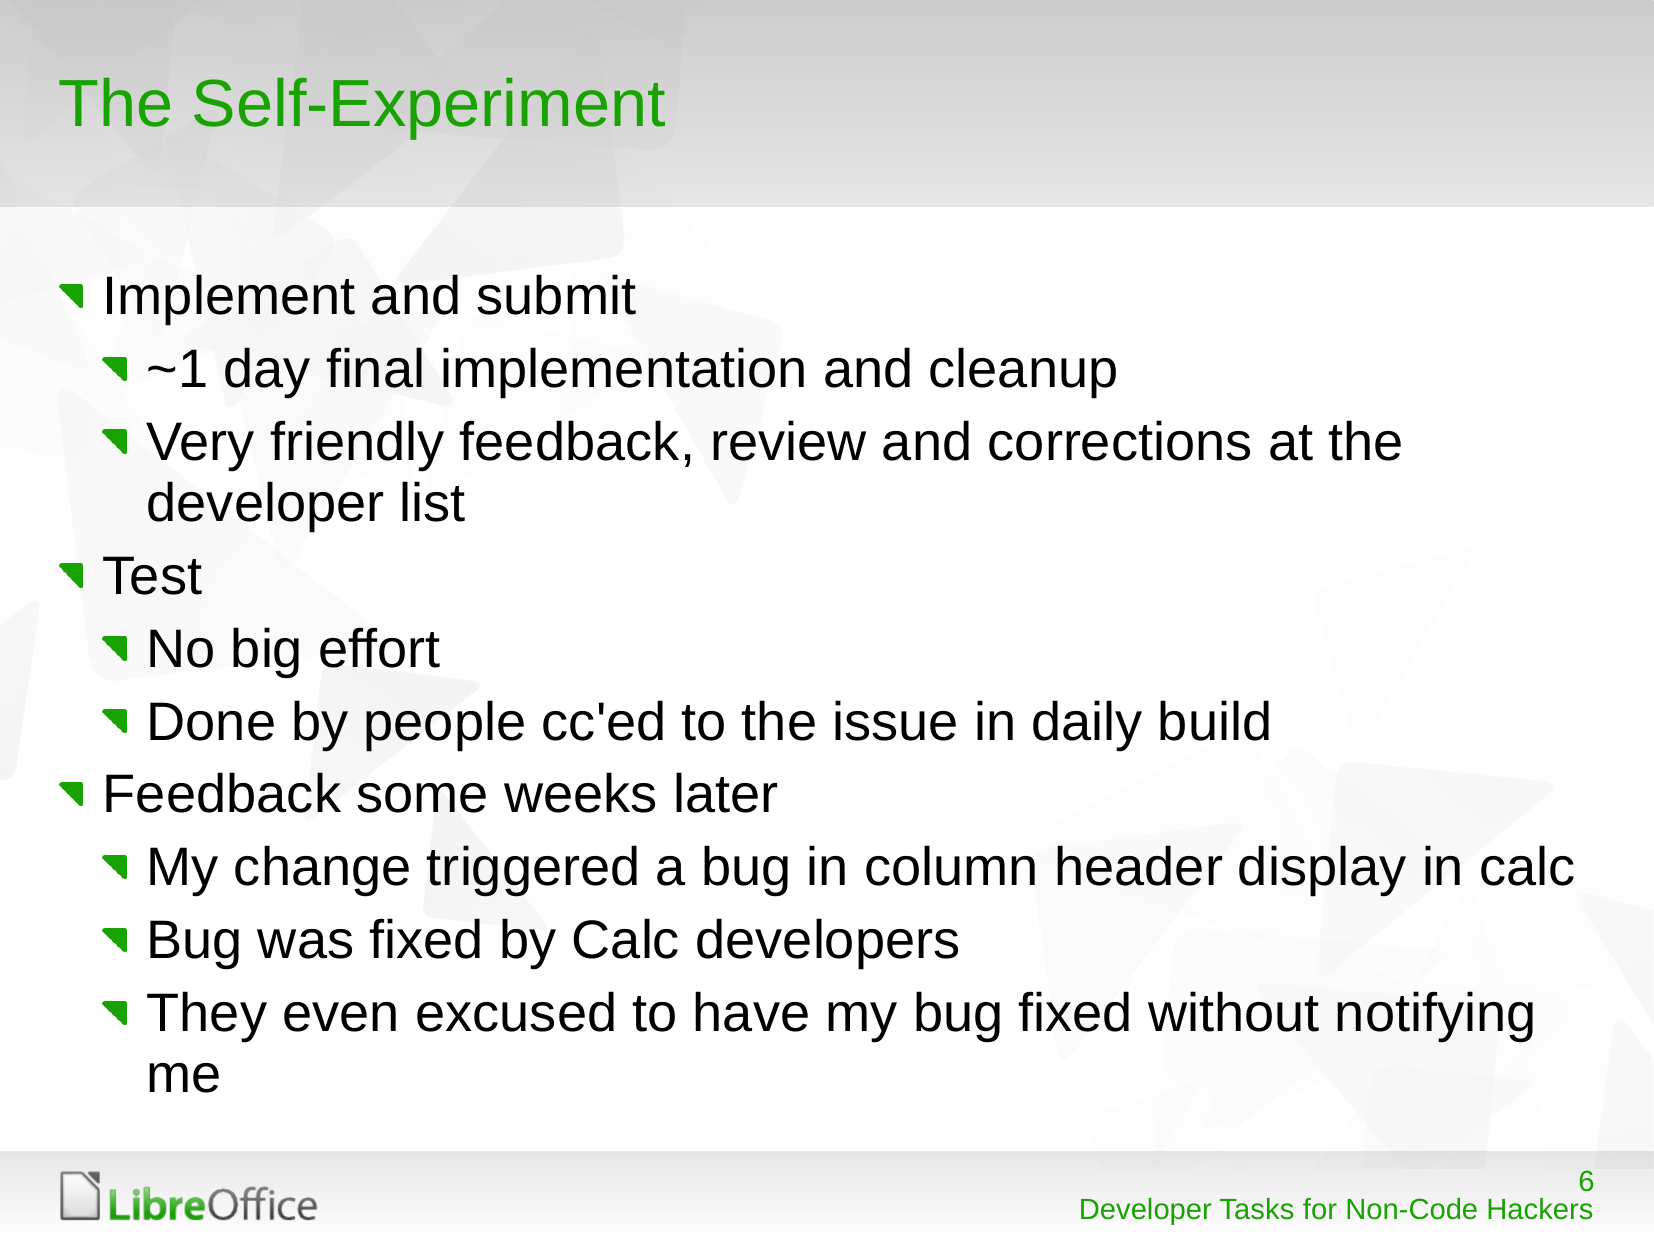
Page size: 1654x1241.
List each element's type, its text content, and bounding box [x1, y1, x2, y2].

title The Self-Experiment [59, 29, 1595, 178]
picture [41, 1152, 337, 1240]
picture [915, 548, 1654, 1169]
picture [0, 0, 783, 931]
list Implement and submit ~1 day final implementation and cleanup Very friendly feedback, review and corrections at the developer list Test No big effort Done by people cc'ed to the issue in daily build Feedback some weeks later My change triggered a bug in column header display in calc Bug was fixed by Calc developers They even excused to have my bug fixed without notifying me [59, 265, 1595, 1104]
